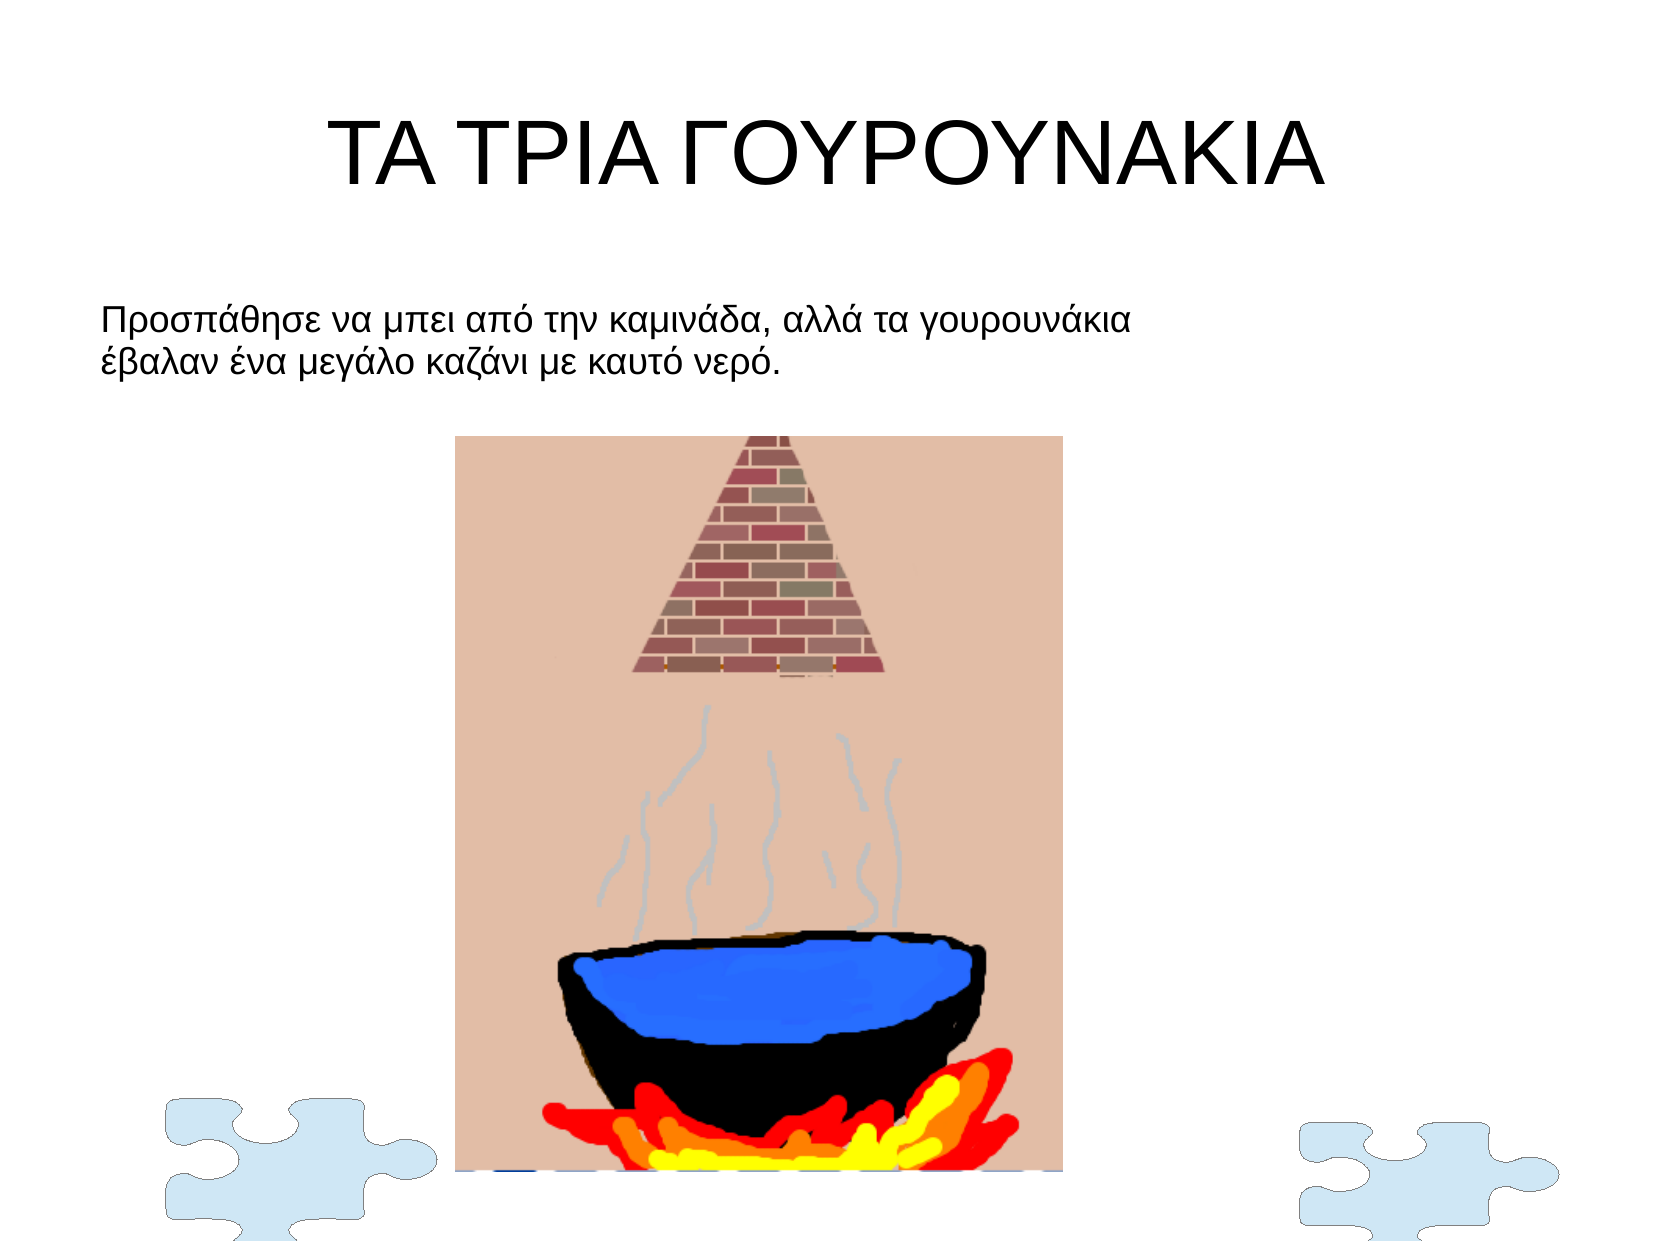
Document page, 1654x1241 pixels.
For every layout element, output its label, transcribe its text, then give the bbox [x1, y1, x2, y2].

text_box [165, 1098, 438, 1241]
picture [455, 436, 1063, 1172]
title ΤΑ ΤΡΙΑ ΓΟΥΡΟΥΝΑΚΙΑ [82, 49, 1571, 257]
text_box Προσπάθησε να μπει από την καμινάδα, αλλά τα γουρουνάκια έβαλαν ένα μεγάλο καζάνι με καυτό νερό. [85, 290, 1158, 390]
text_box [1299, 1122, 1560, 1241]
